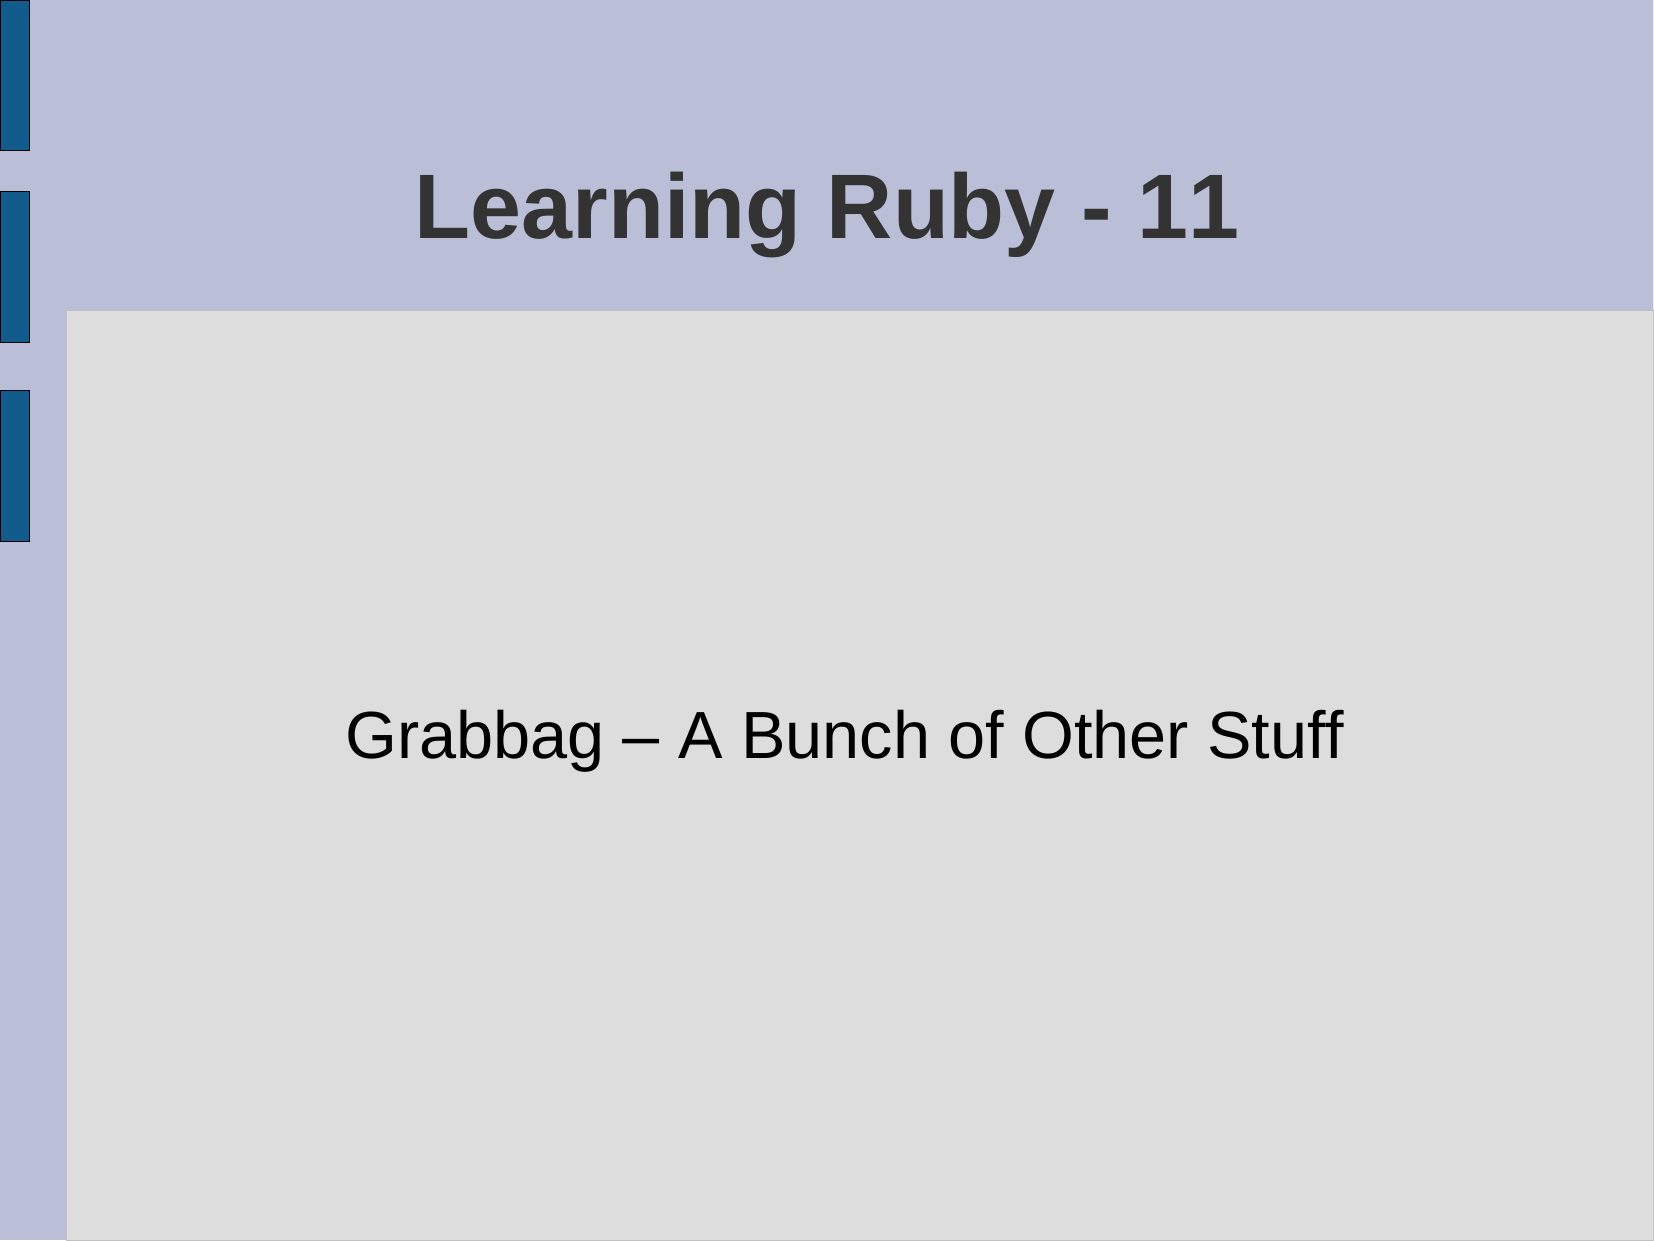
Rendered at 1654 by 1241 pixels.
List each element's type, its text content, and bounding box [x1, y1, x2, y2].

subtitle Grabbag – A Bunch of Other Stuff [121, 344, 1534, 1127]
title Learning Ruby - 11 [121, 102, 1534, 311]
